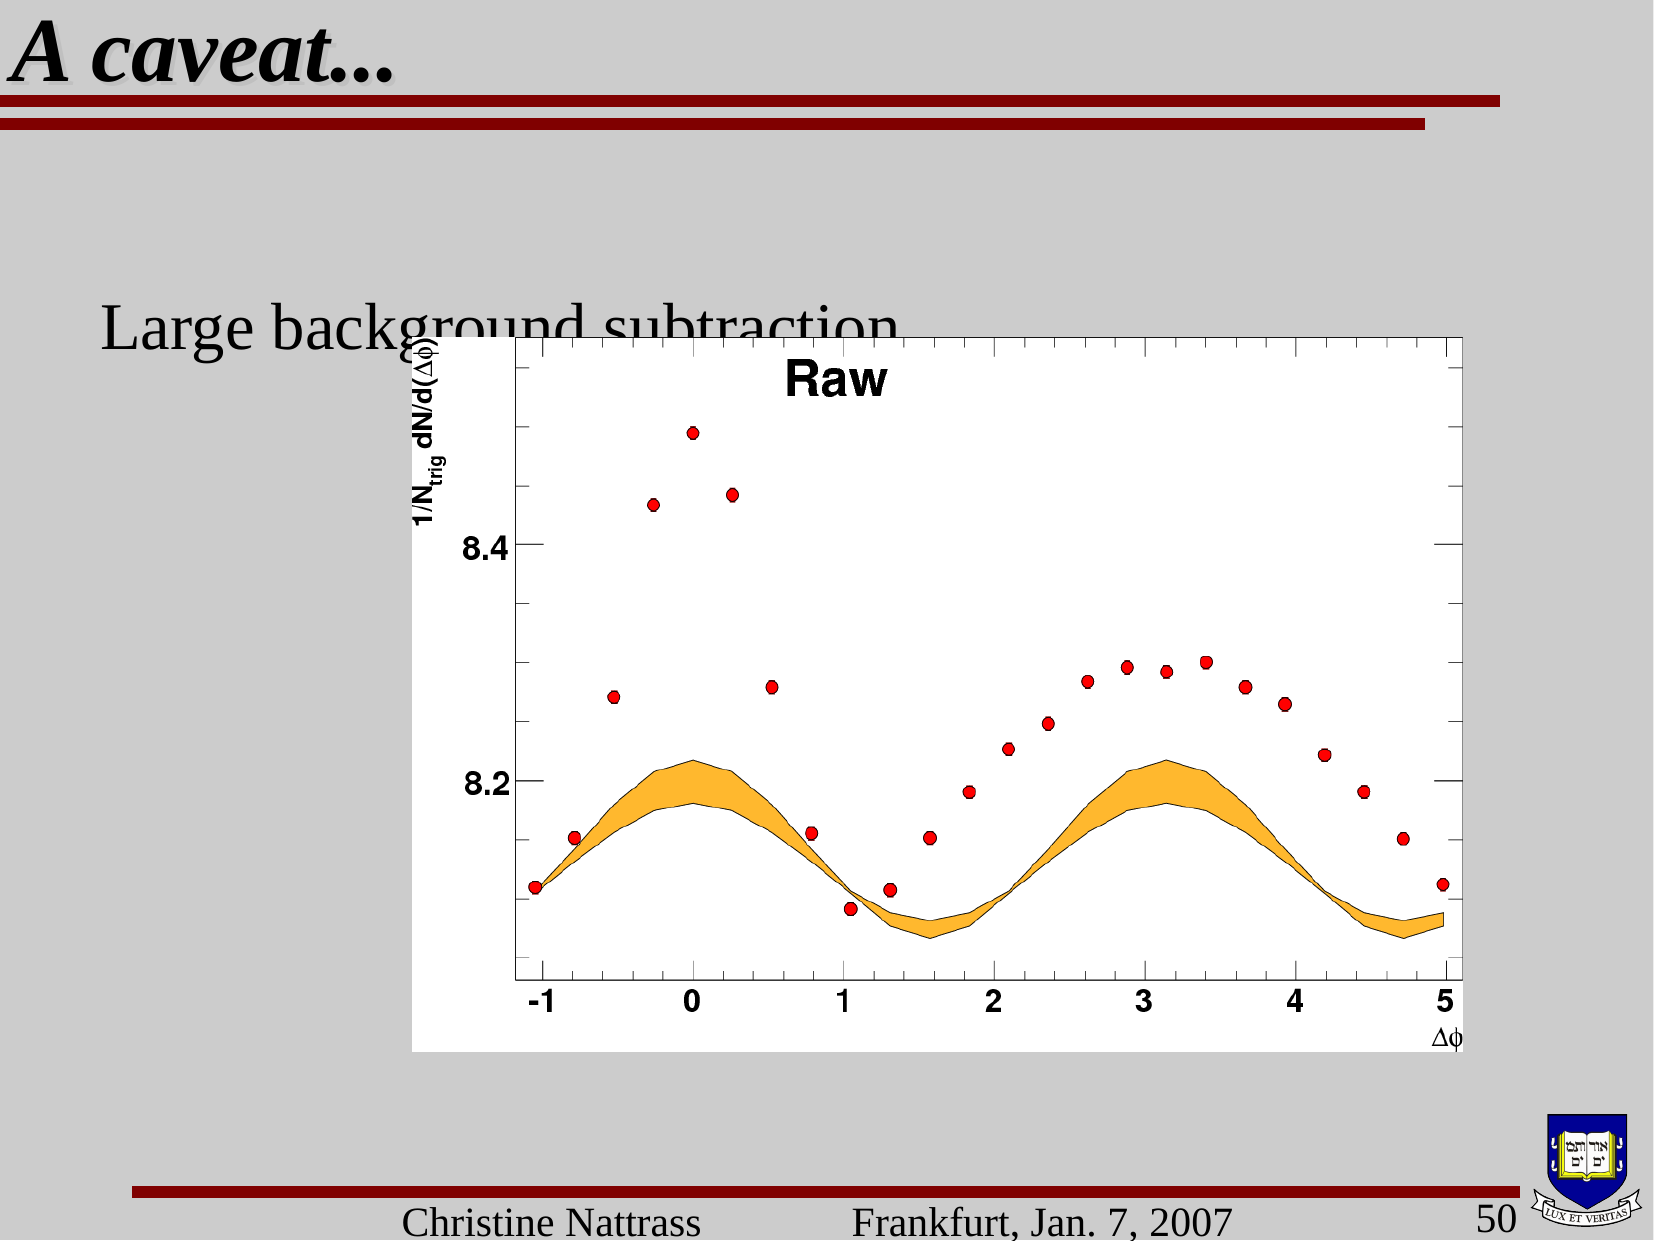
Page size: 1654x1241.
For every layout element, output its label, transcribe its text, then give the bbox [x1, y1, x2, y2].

list Large background subtraction [82, 290, 1571, 1072]
title A caveat... [11, 0, 1512, 154]
picture [412, 337, 1463, 1052]
picture [1530, 1114, 1643, 1227]
